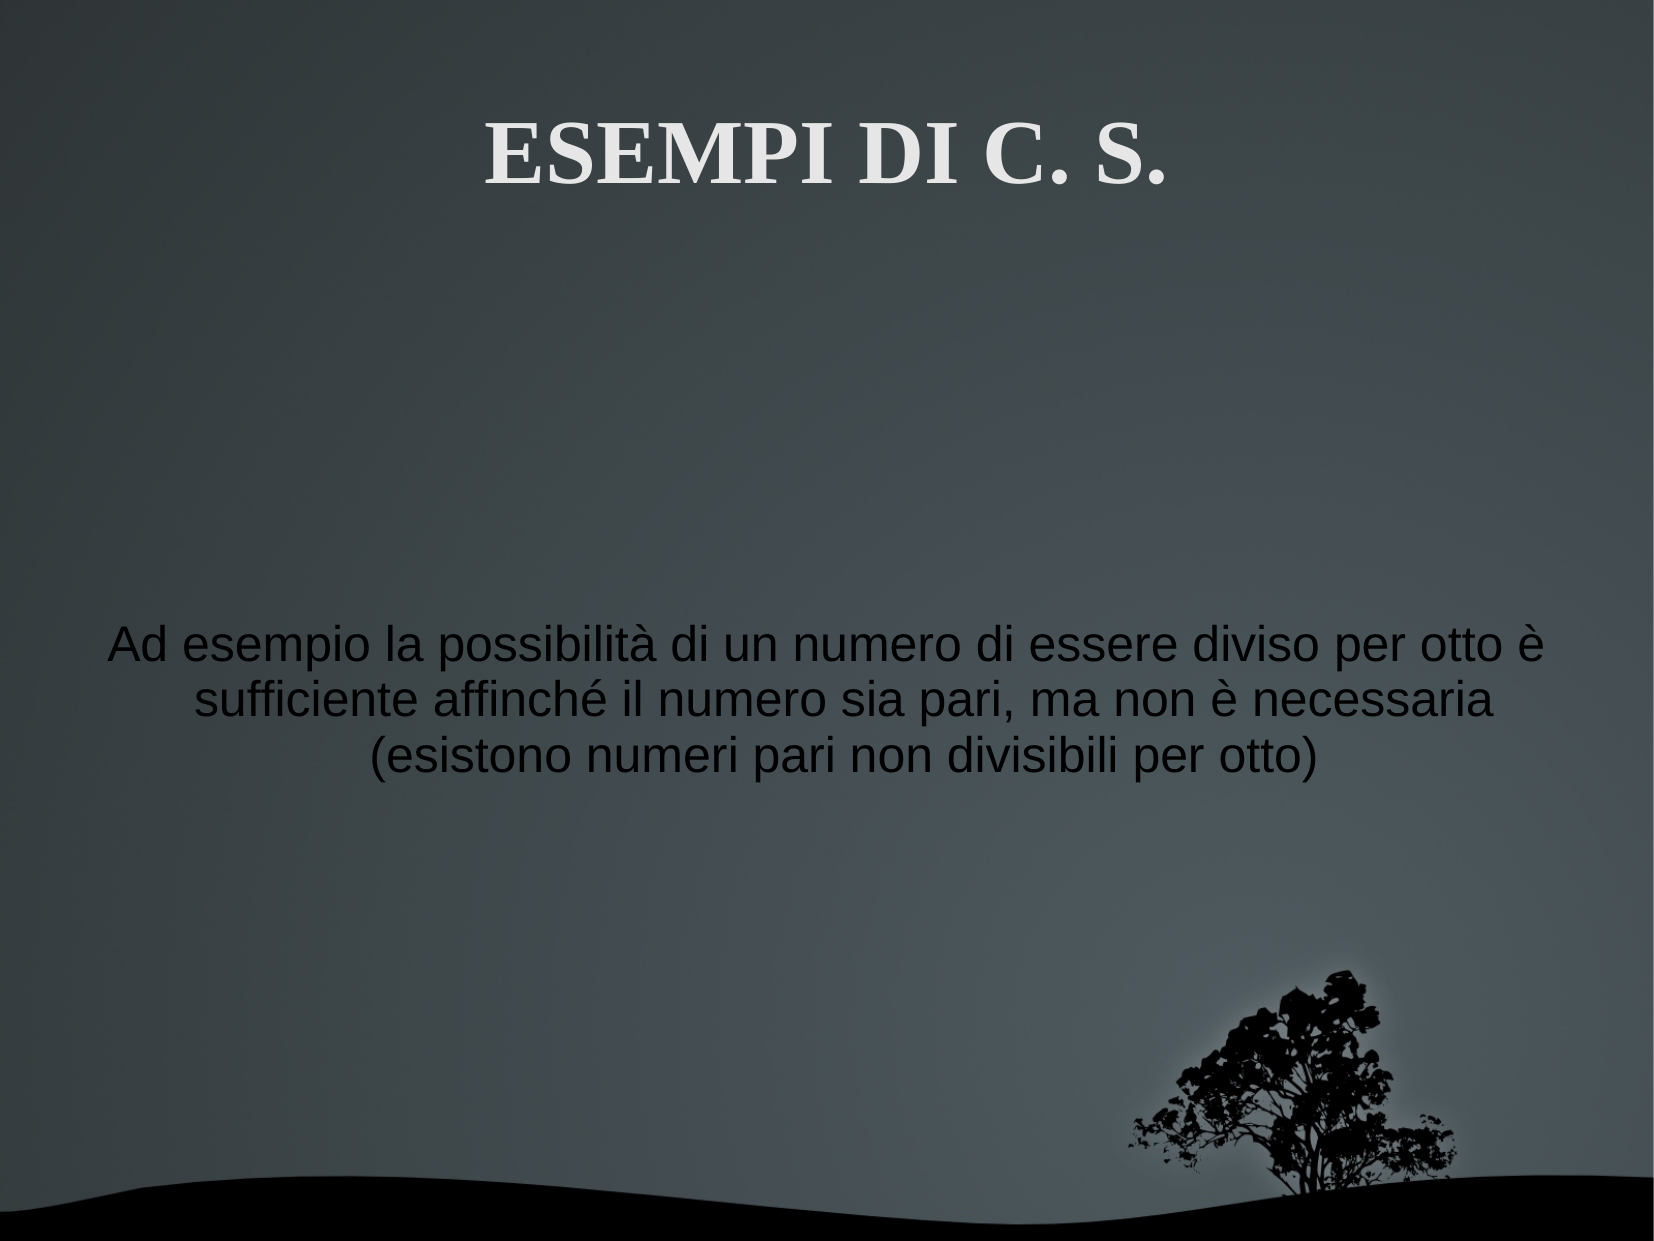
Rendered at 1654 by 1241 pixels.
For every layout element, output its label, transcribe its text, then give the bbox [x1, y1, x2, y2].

title ESEMPI DI C. S. [82, 49, 1571, 257]
subtitle Ad esempio la possibilità di un numero di essere diviso per otto è sufficiente affinché il numero sia pari, ma non è necessaria (esistono numeri pari non divisibili per otto) [82, 290, 1571, 1109]
picture [0, 0, 1654, 1241]
